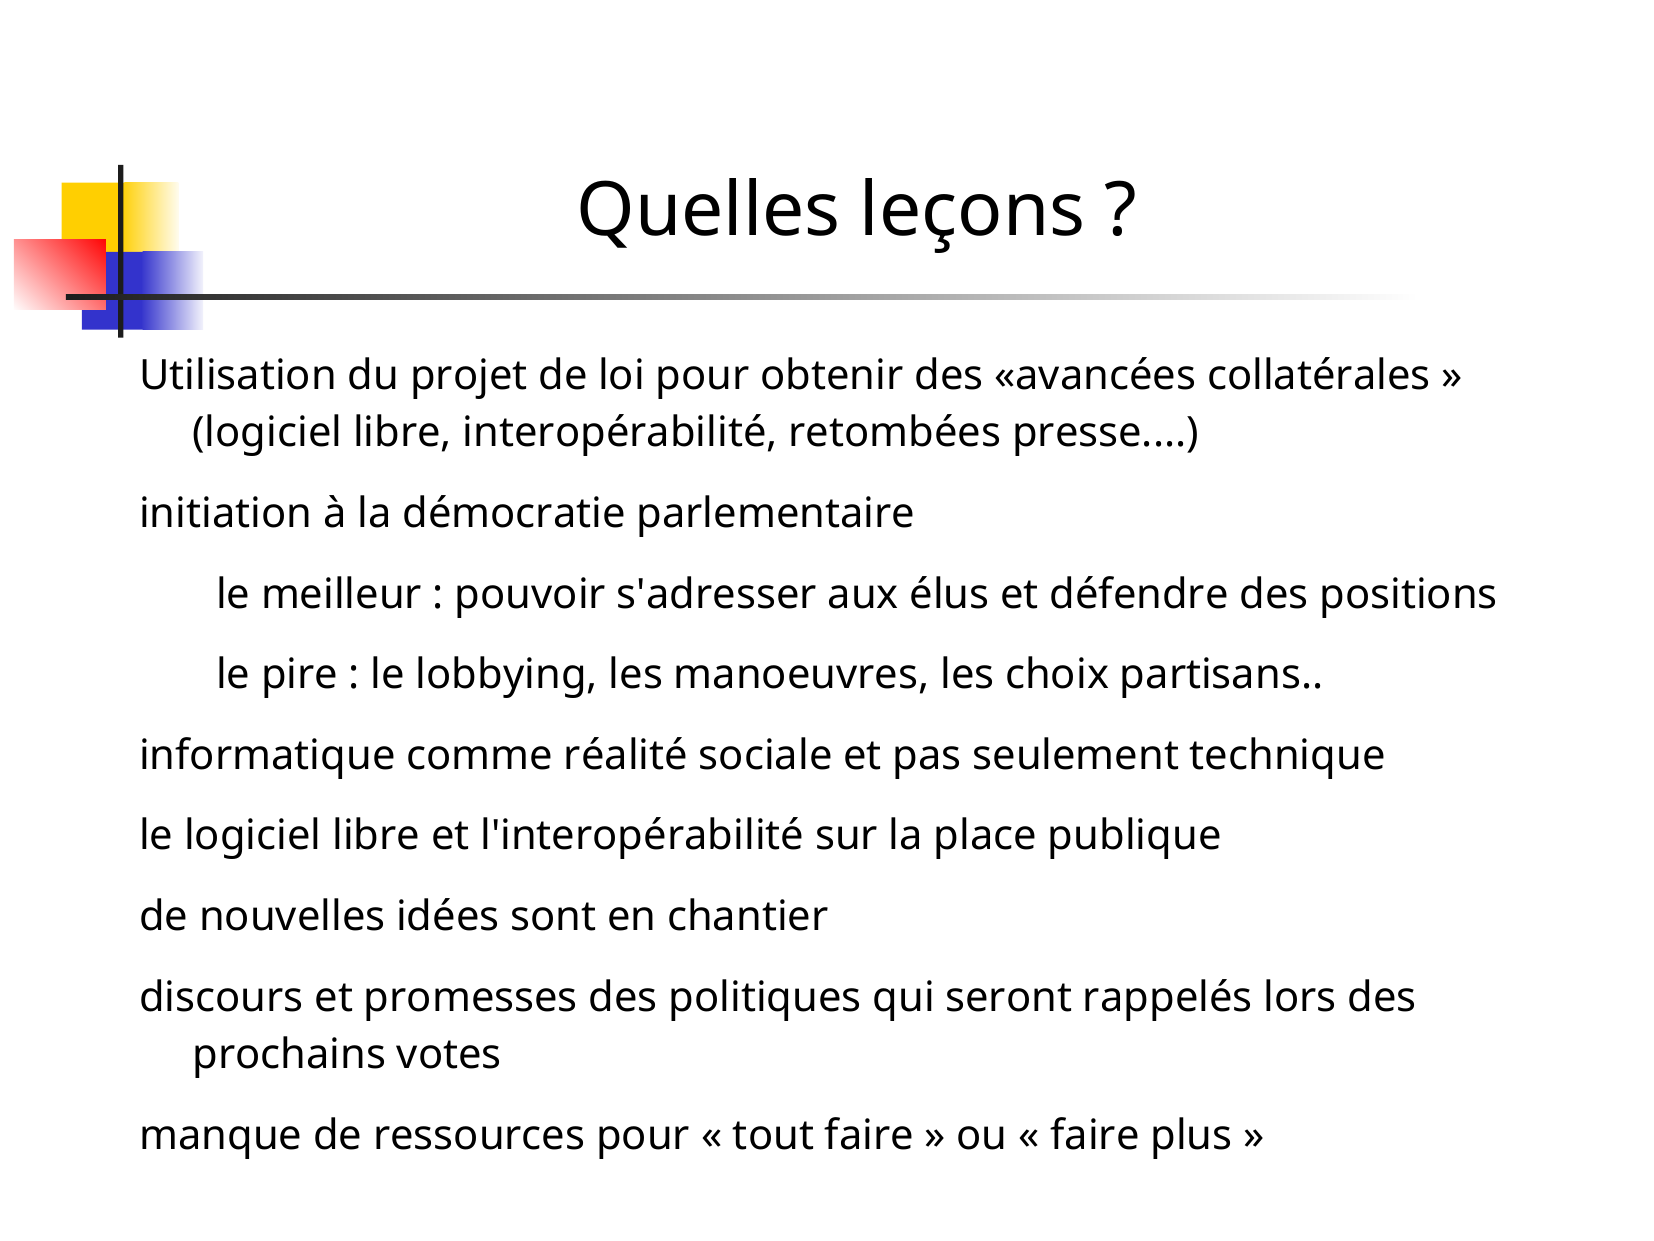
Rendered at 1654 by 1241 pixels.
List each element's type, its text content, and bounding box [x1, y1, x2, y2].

title Quelles leçons ? [121, 102, 1534, 311]
list Utilisation du projet de loi pour obtenir des «avancées collatérales » (logiciel libre, interopérabilité, retombées presse....) initiation à la démocratie parlementaire le meilleur : pouvoir s'adresser aux élus et défendre des positions le pire : le lobbying, les manoeuvres, les choix partisans.. informatique comme réalité sociale et pas seulement technique le logiciel libre et l'interopérabilité sur la place publique de nouvelles idées sont en chantier discours et promesses des politiques qui seront rappelés lors des prochains votes manque de ressources pour « tout faire » ou « faire plus » [121, 344, 1534, 1195]
